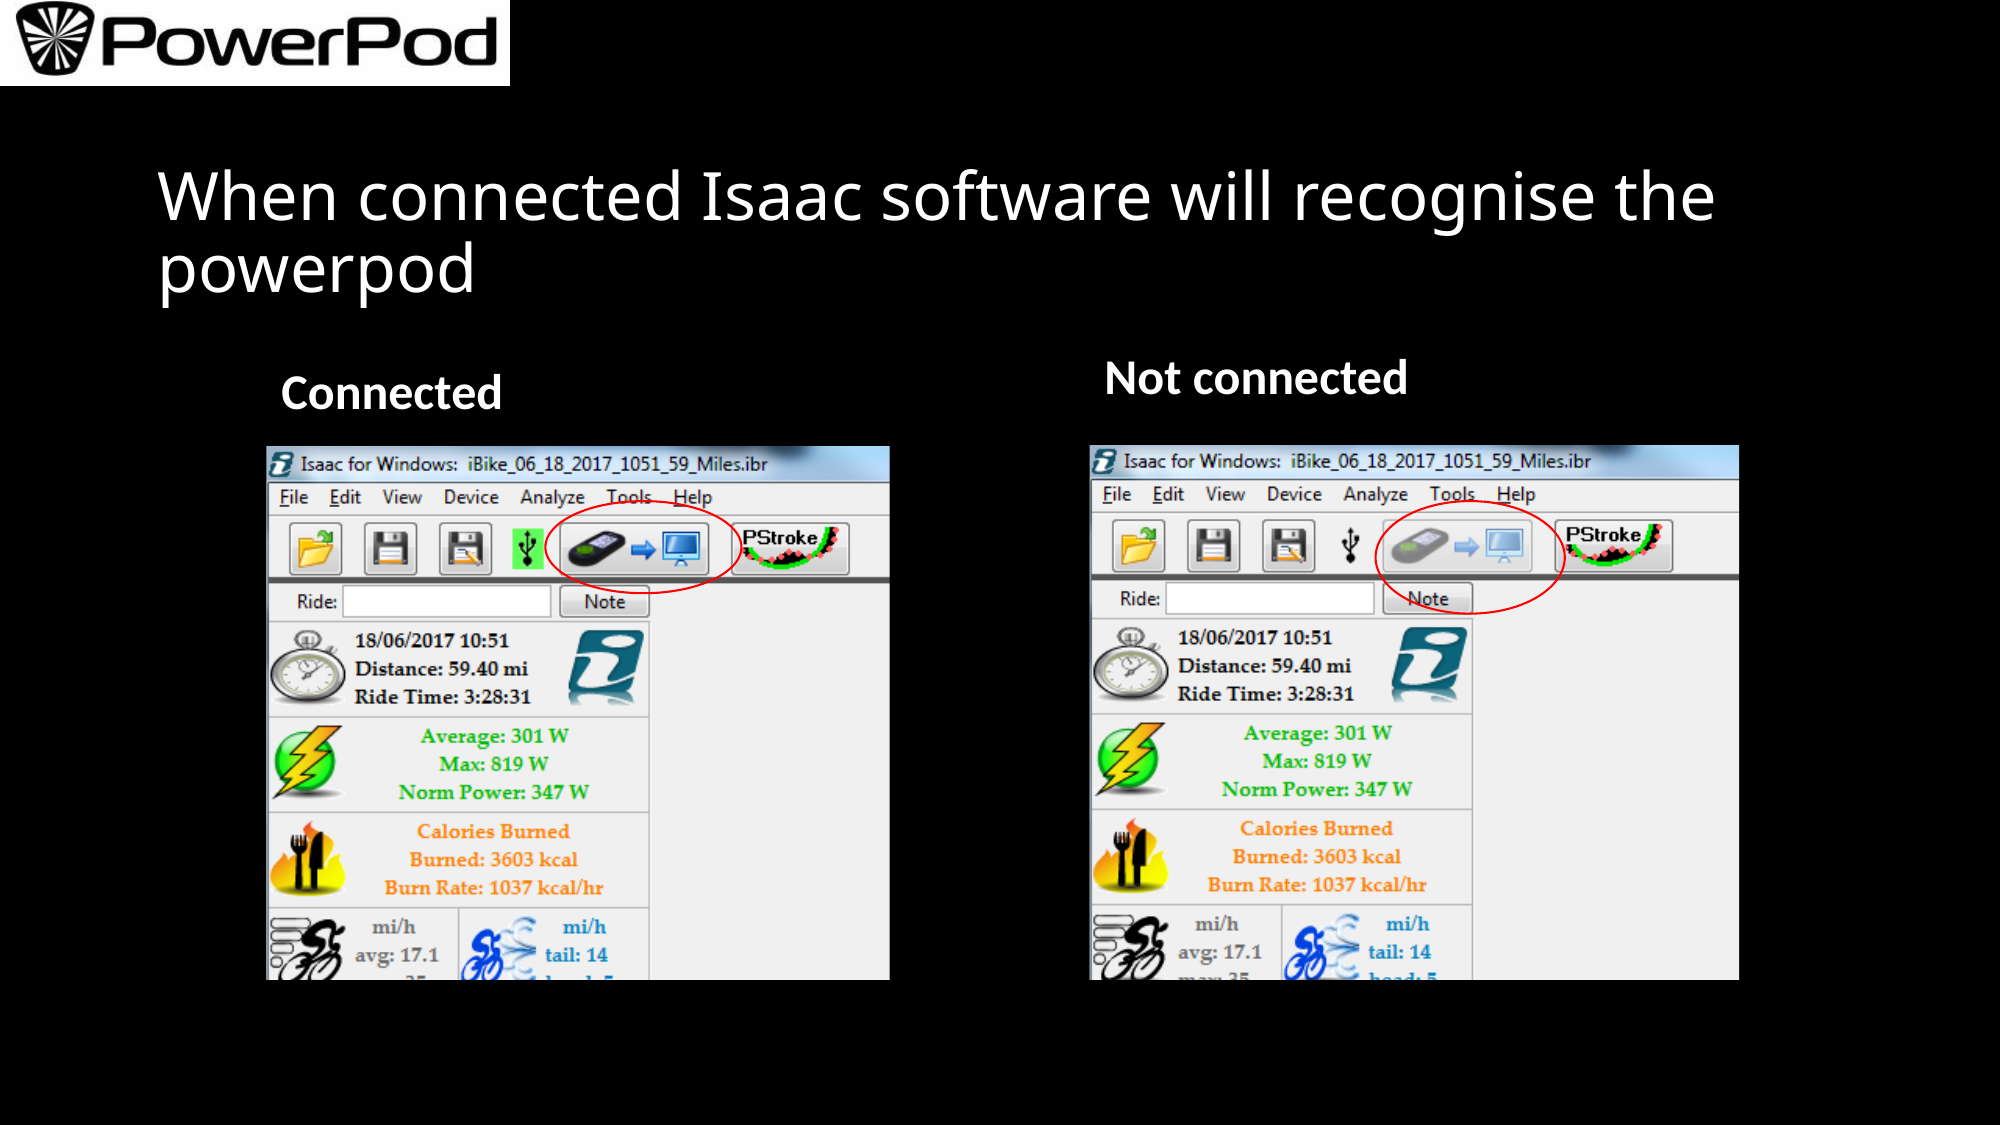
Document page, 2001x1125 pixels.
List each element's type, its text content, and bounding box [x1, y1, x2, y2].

list Connected [266, 292, 1113, 429]
picture [1089, 445, 1740, 980]
picture [0, 0, 510, 86]
title When connected Isaac software will recognise the powerpod [142, 126, 1868, 344]
picture [266, 446, 890, 980]
list Not connected [1089, 277, 1940, 413]
